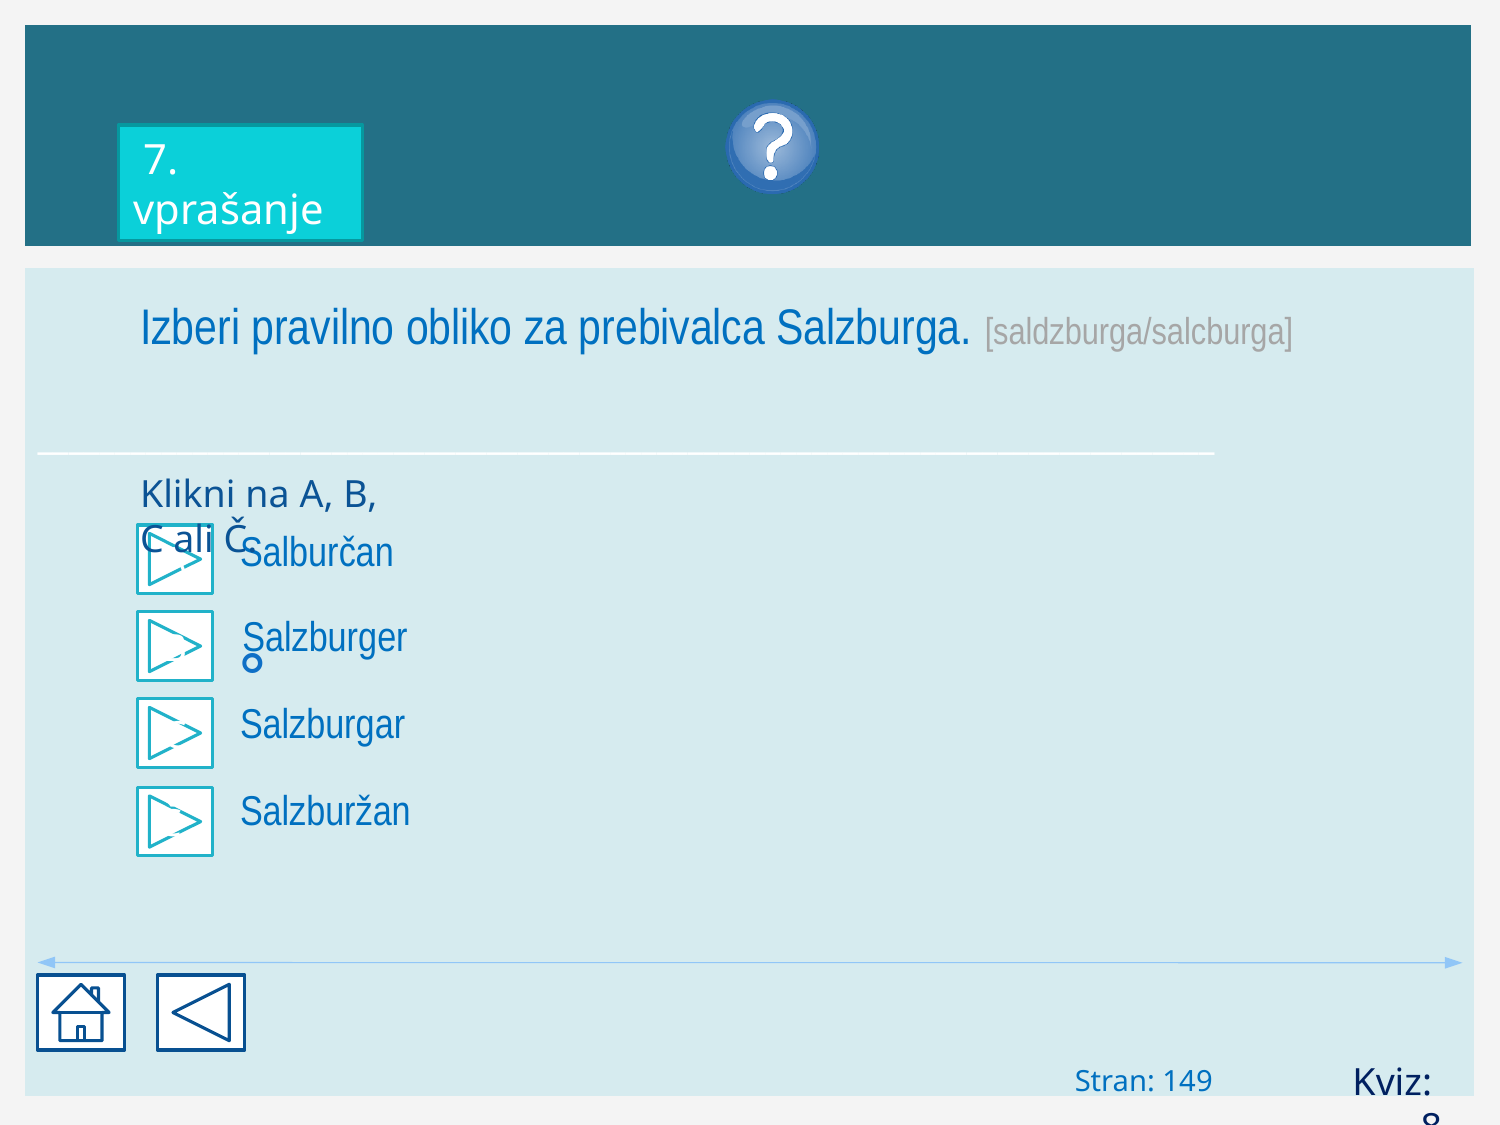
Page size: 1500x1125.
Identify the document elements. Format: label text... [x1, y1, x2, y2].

text_box C [137, 698, 213, 768]
text_box A [137, 524, 213, 594]
text_box Salburčan [225, 517, 1351, 584]
text_box B [137, 611, 213, 681]
text_box Klikni na A, B, C ali Č. [125, 466, 413, 524]
text_box [1426, 1116, 1435, 1124]
text_box ____________________________________________________________________________ [22, 404, 1488, 466]
text_box Salzburgar [225, 689, 1351, 755]
text_box Stran: 149 [975, 1055, 1313, 1106]
text_box Salzburžan [225, 776, 1351, 843]
text_box Č. [137, 787, 213, 856]
picture [725, 100, 819, 194]
text_box 7. vprašanje [118, 125, 363, 191]
text_box Salzburger [227, 602, 1353, 669]
text_box Kviz: 8 [1337, 1050, 1475, 1111]
text_box Izberi pravilno obliko za prebivalca Salzburga. [saldzburga/salcburga] [125, 286, 1426, 363]
text_box [0, 0, 1500, 1125]
